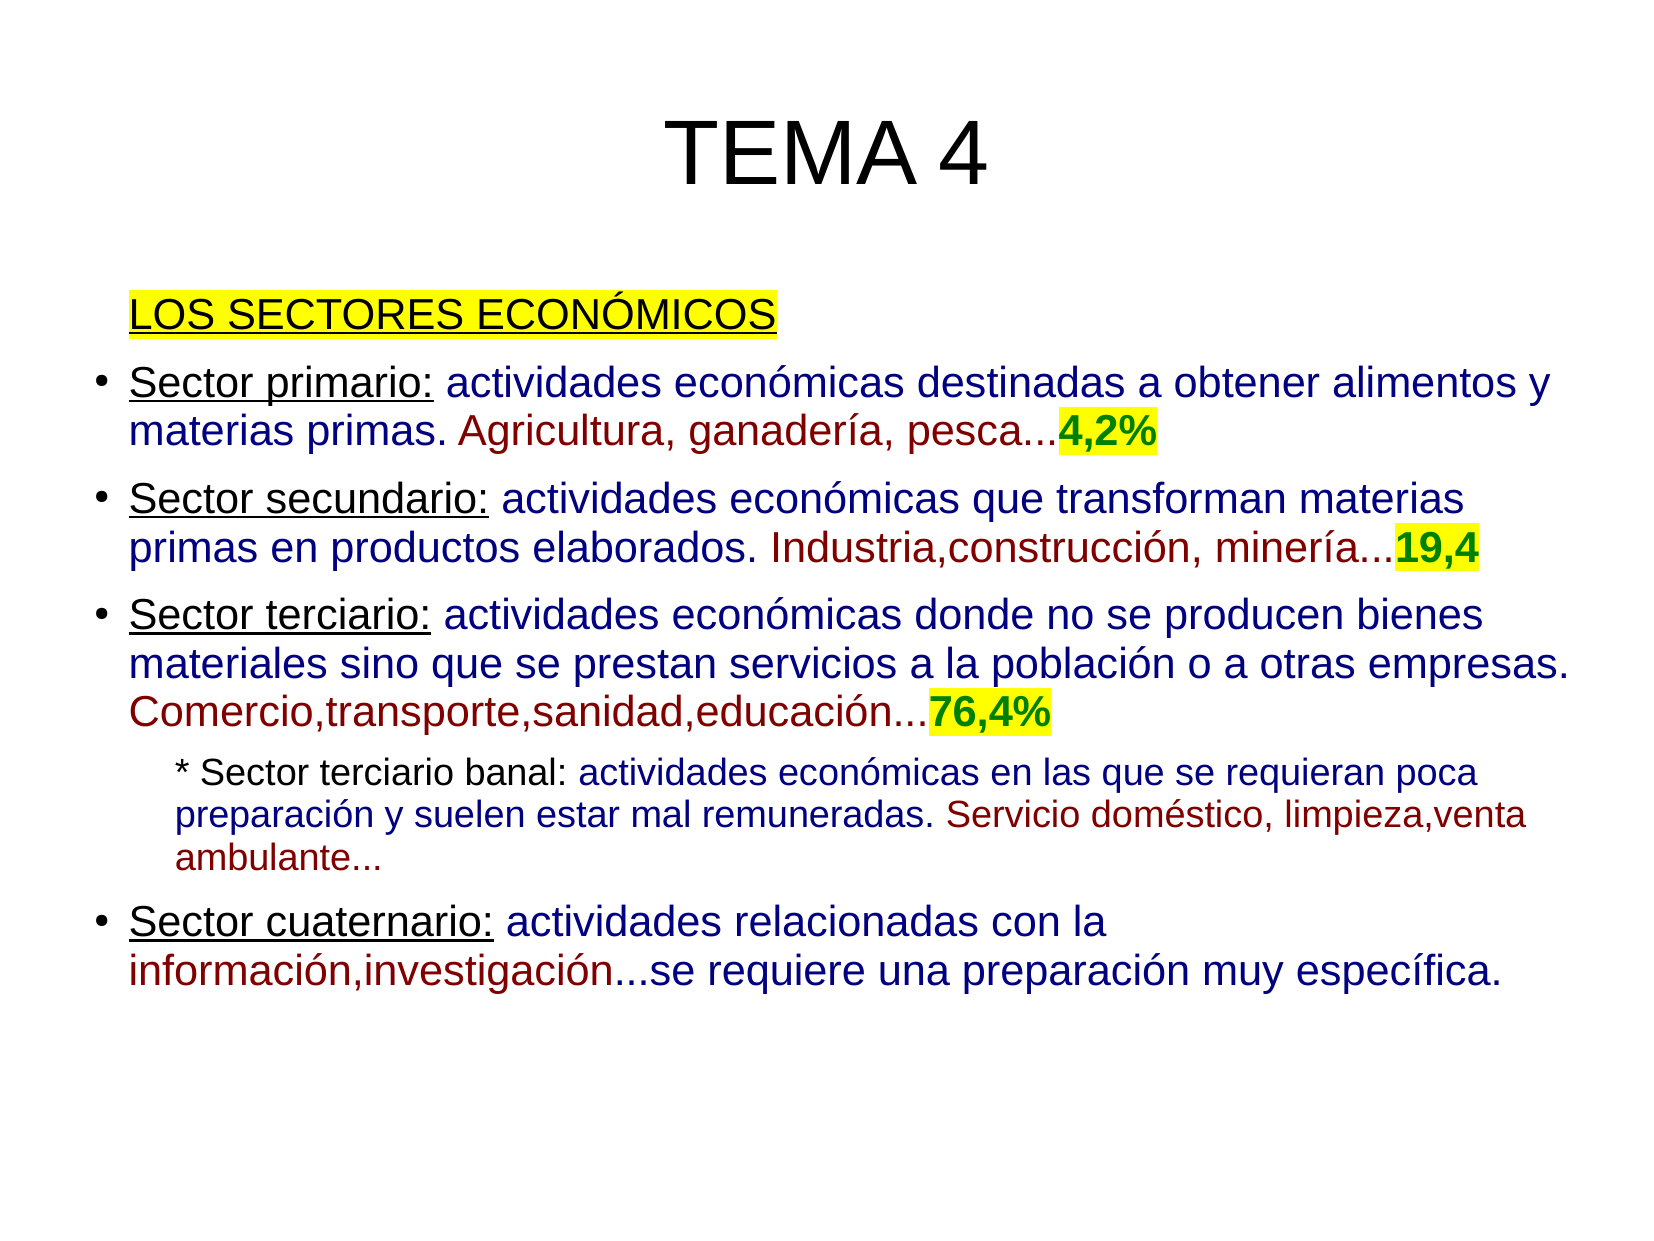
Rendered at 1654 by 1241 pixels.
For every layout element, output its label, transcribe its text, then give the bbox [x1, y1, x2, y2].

list LOS SECTORES ECONÓMICOS Sector primario: actividades económicas destinadas a obtener alimentos y materias primas. Agricultura, ganadería, pesca...4,2% Sector secundario: actividades económicas que transforman materias primas en productos elaborados. Industria,construcción, minería...19,4 Sector terciario: actividades económicas donde no se producen bienes materiales sino que se prestan servicios a la población o a otras empresas. Comercio,transporte,sanidad,educación...76,4% * Sector terciario banal: actividades económicas en las que se requieran poca preparación y suelen estar mal remuneradas. Servicio doméstico, limpieza,venta ambulante... Sector cuaternario: actividades relacionadas con la información,investigación...se requiere una preparación muy específica. [82, 290, 1571, 1010]
title TEMA 4 [82, 49, 1571, 257]
